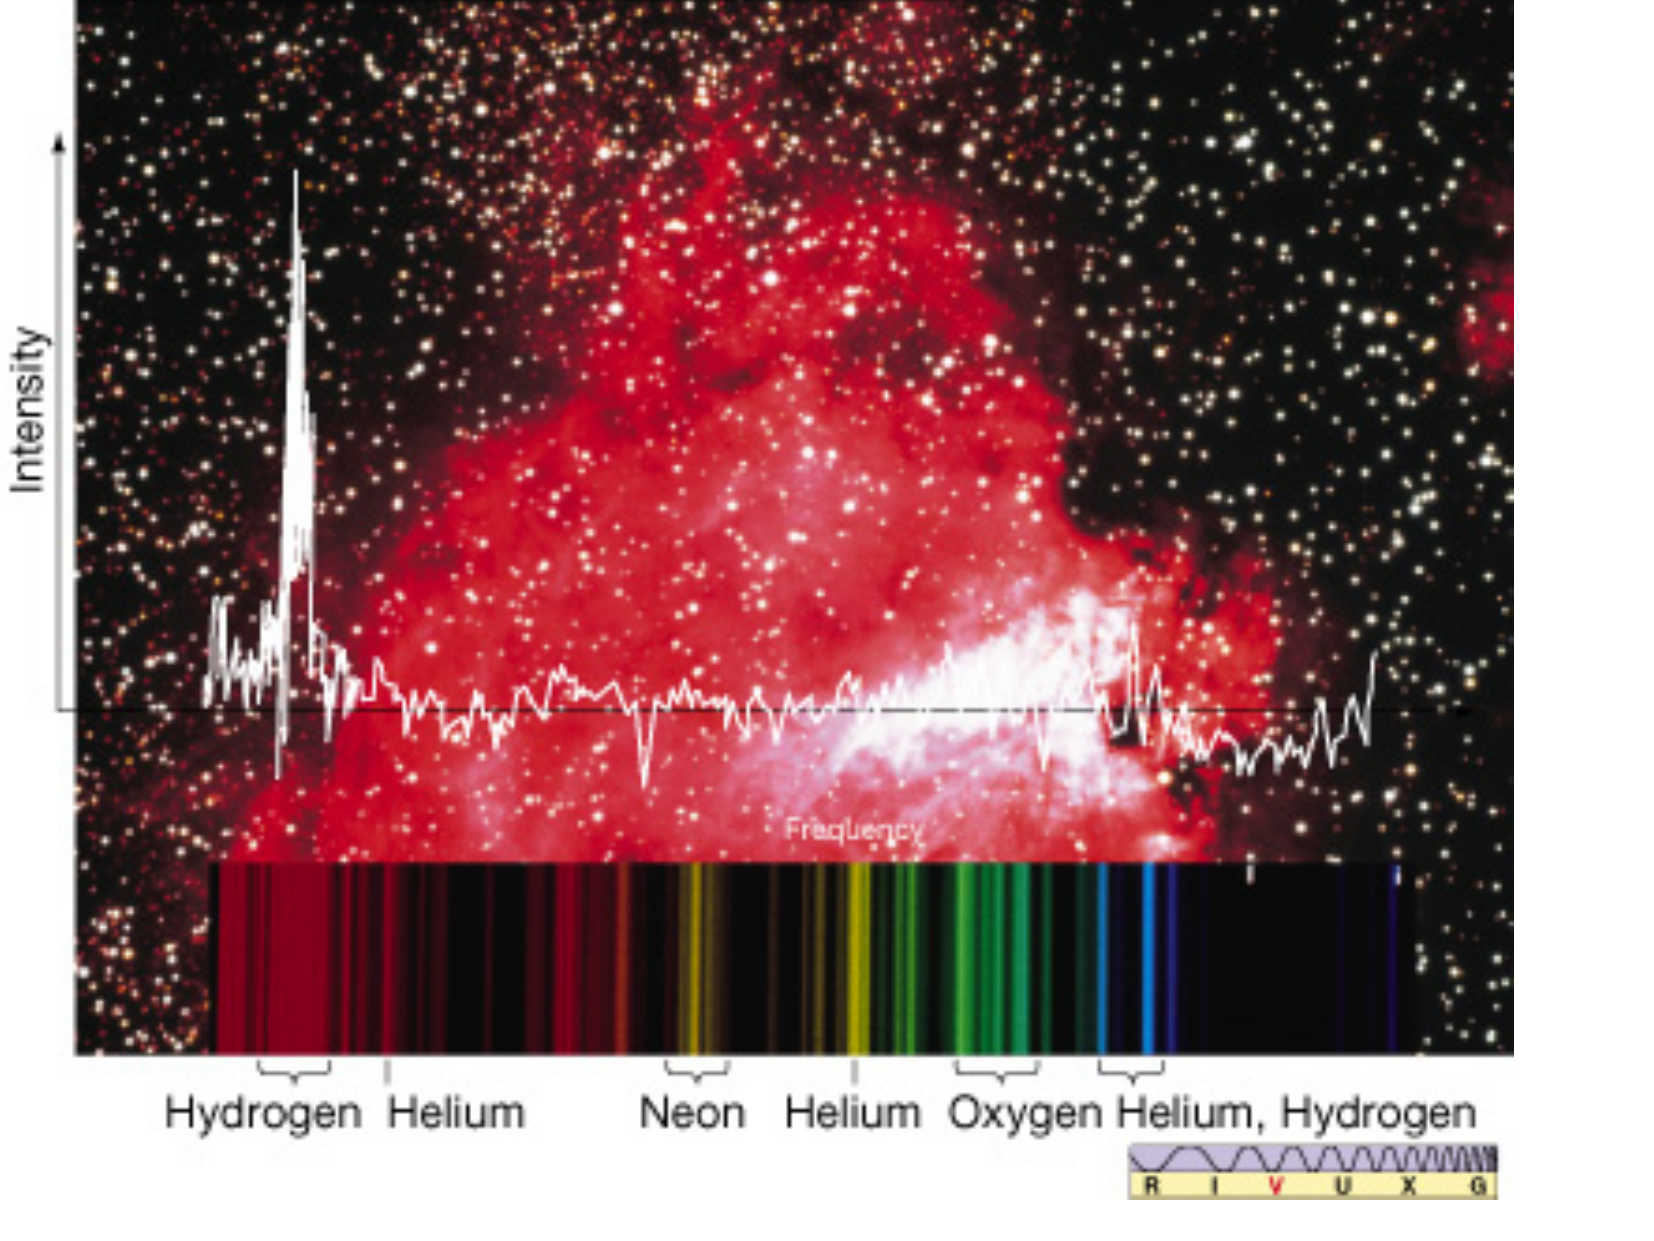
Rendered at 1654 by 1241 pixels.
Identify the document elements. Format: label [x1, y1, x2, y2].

picture [0, 0, 1514, 1201]
